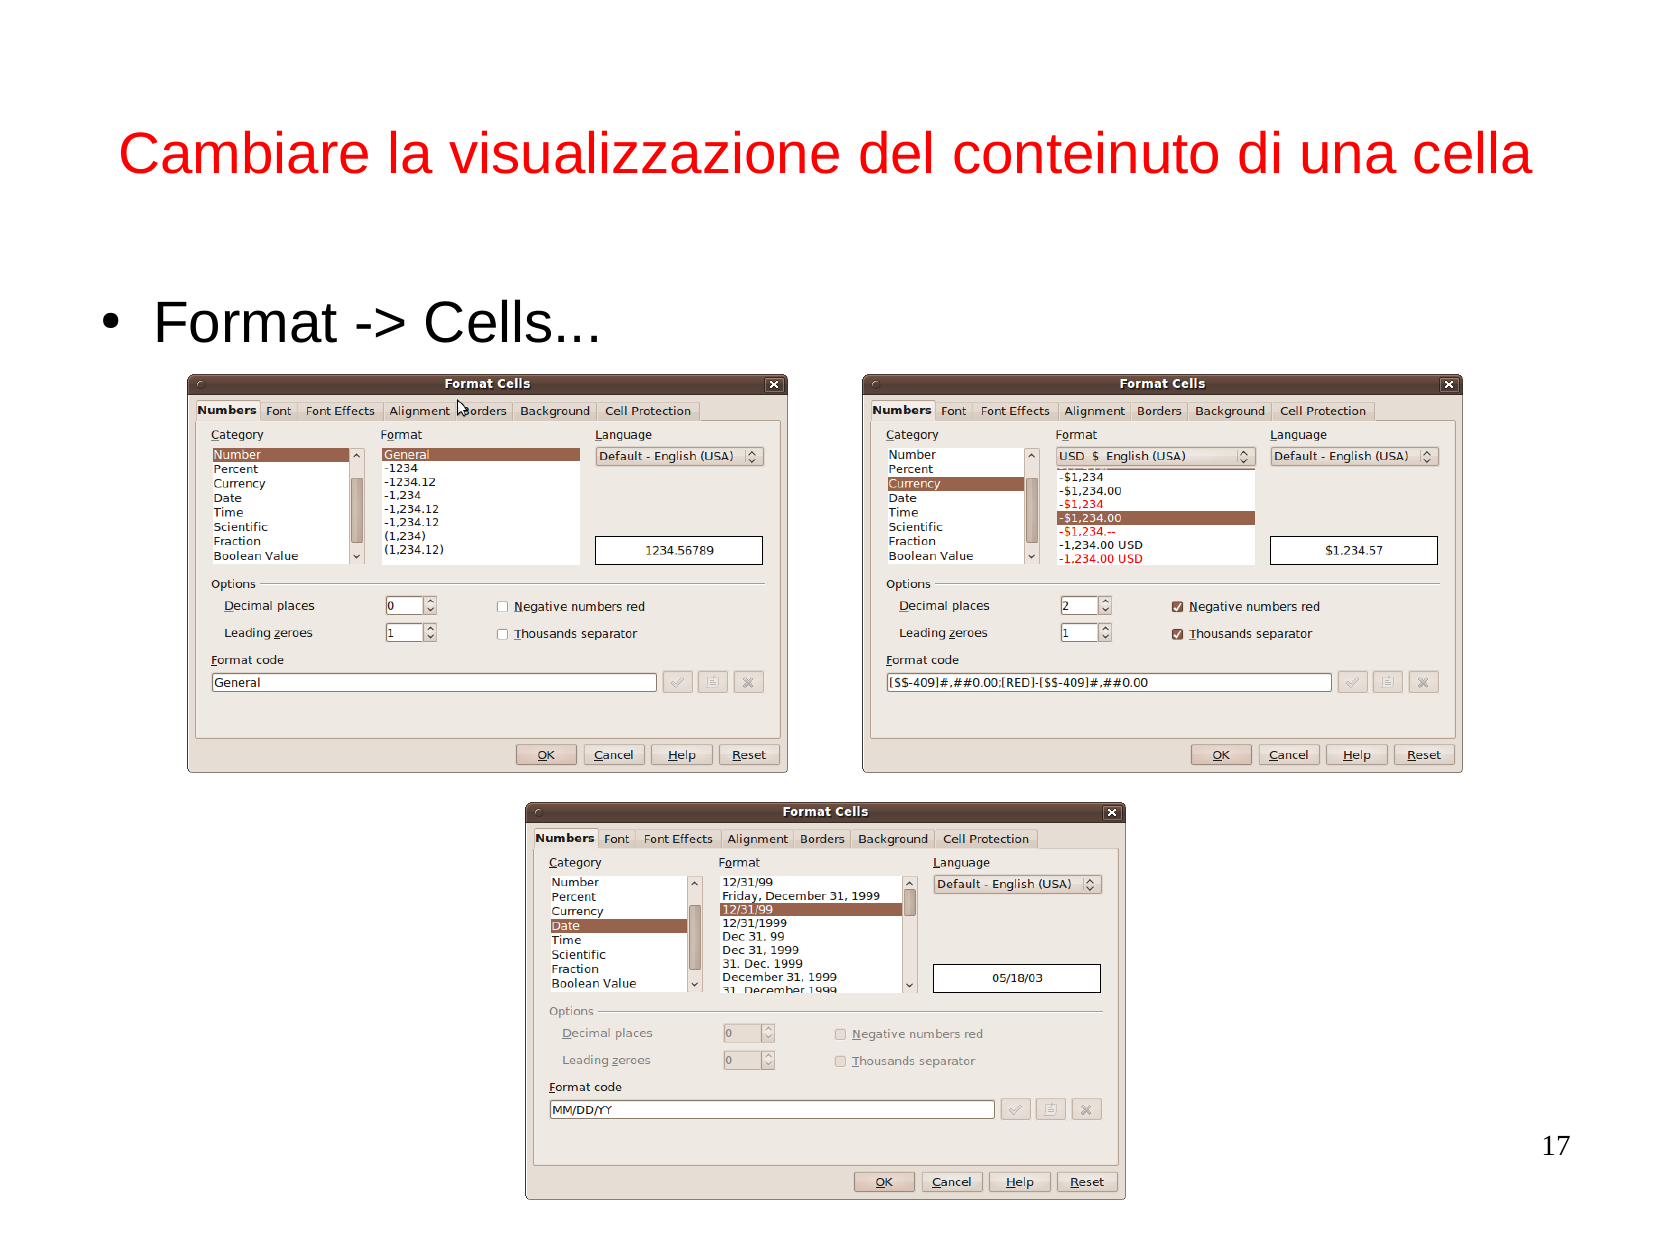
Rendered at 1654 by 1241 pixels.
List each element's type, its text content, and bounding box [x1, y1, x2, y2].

picture [862, 374, 1463, 773]
picture [187, 374, 788, 773]
picture [525, 802, 1126, 1201]
list Format -> Cells... [82, 290, 1571, 1109]
title Cambiare la visualizzazione del conteinuto di una cella [82, 49, 1571, 257]
